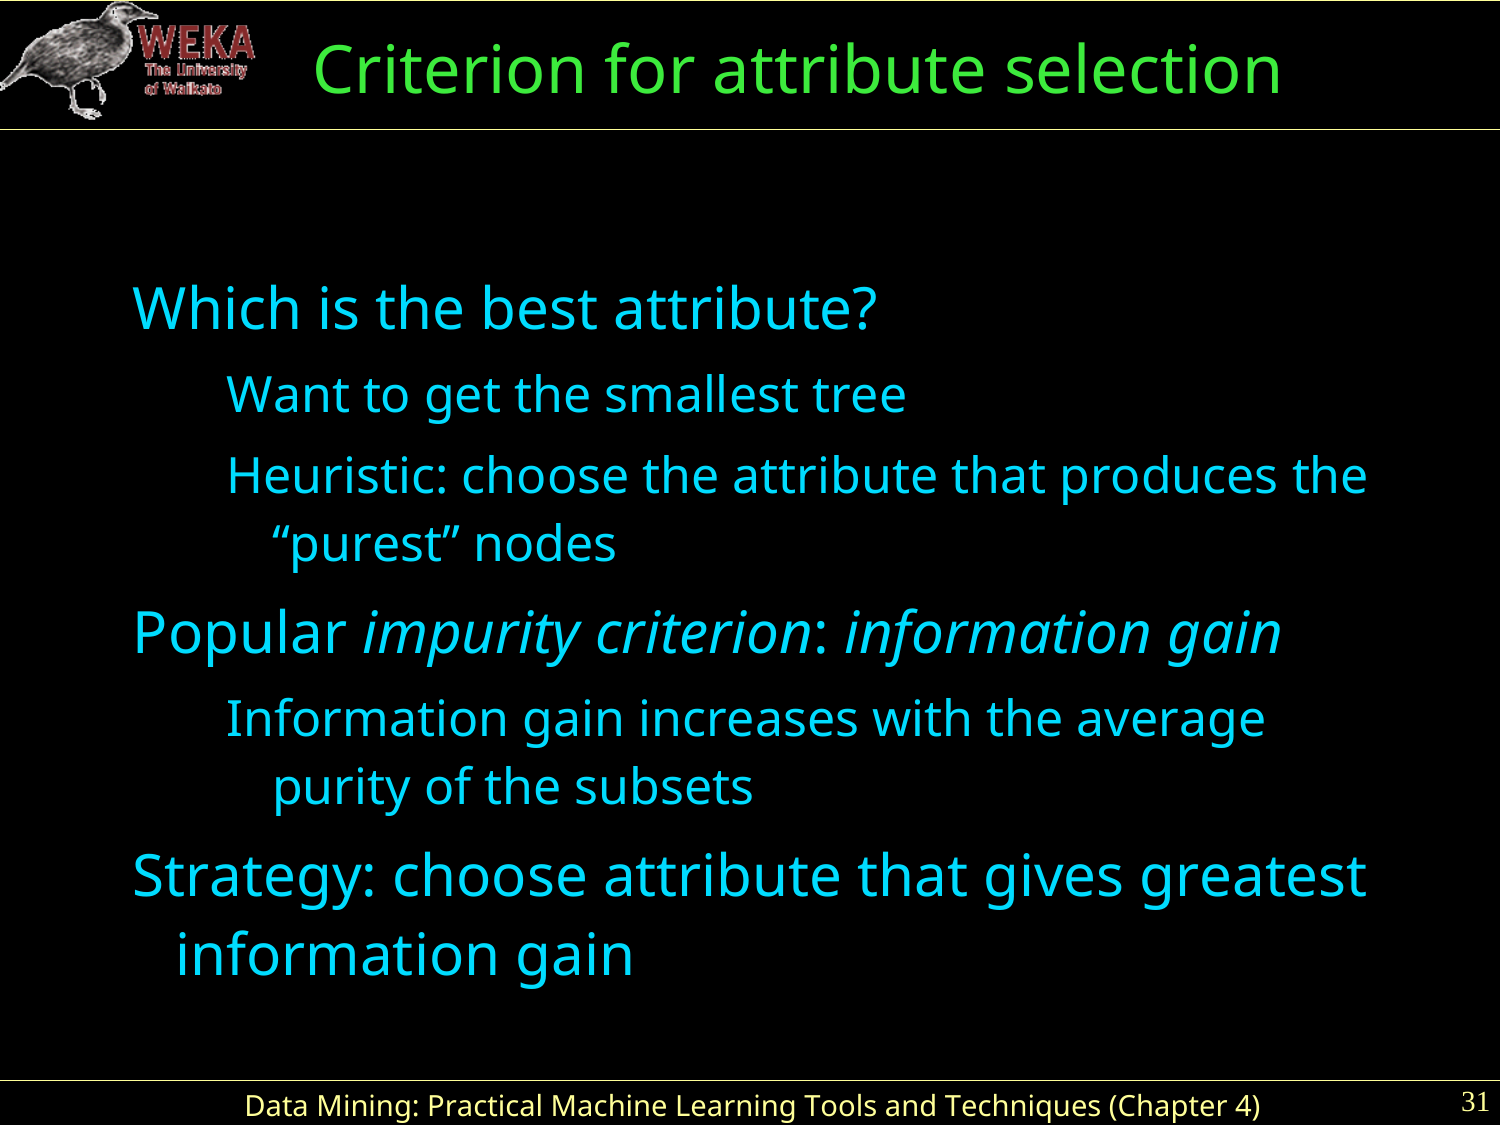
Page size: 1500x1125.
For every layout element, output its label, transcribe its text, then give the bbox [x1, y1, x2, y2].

text_box Which is the best attribute? Want to get the smallest tree Heuristic: choose the attribute that produces the “purest” nodes Popular impurity criterion: information gain Information gain increases with the average purity of the subsets Strategy: choose attribute that gives greatest information gain [118, 260, 1388, 936]
title Criterion for attribute selection [297, 0, 1500, 148]
picture [0, 1, 266, 129]
